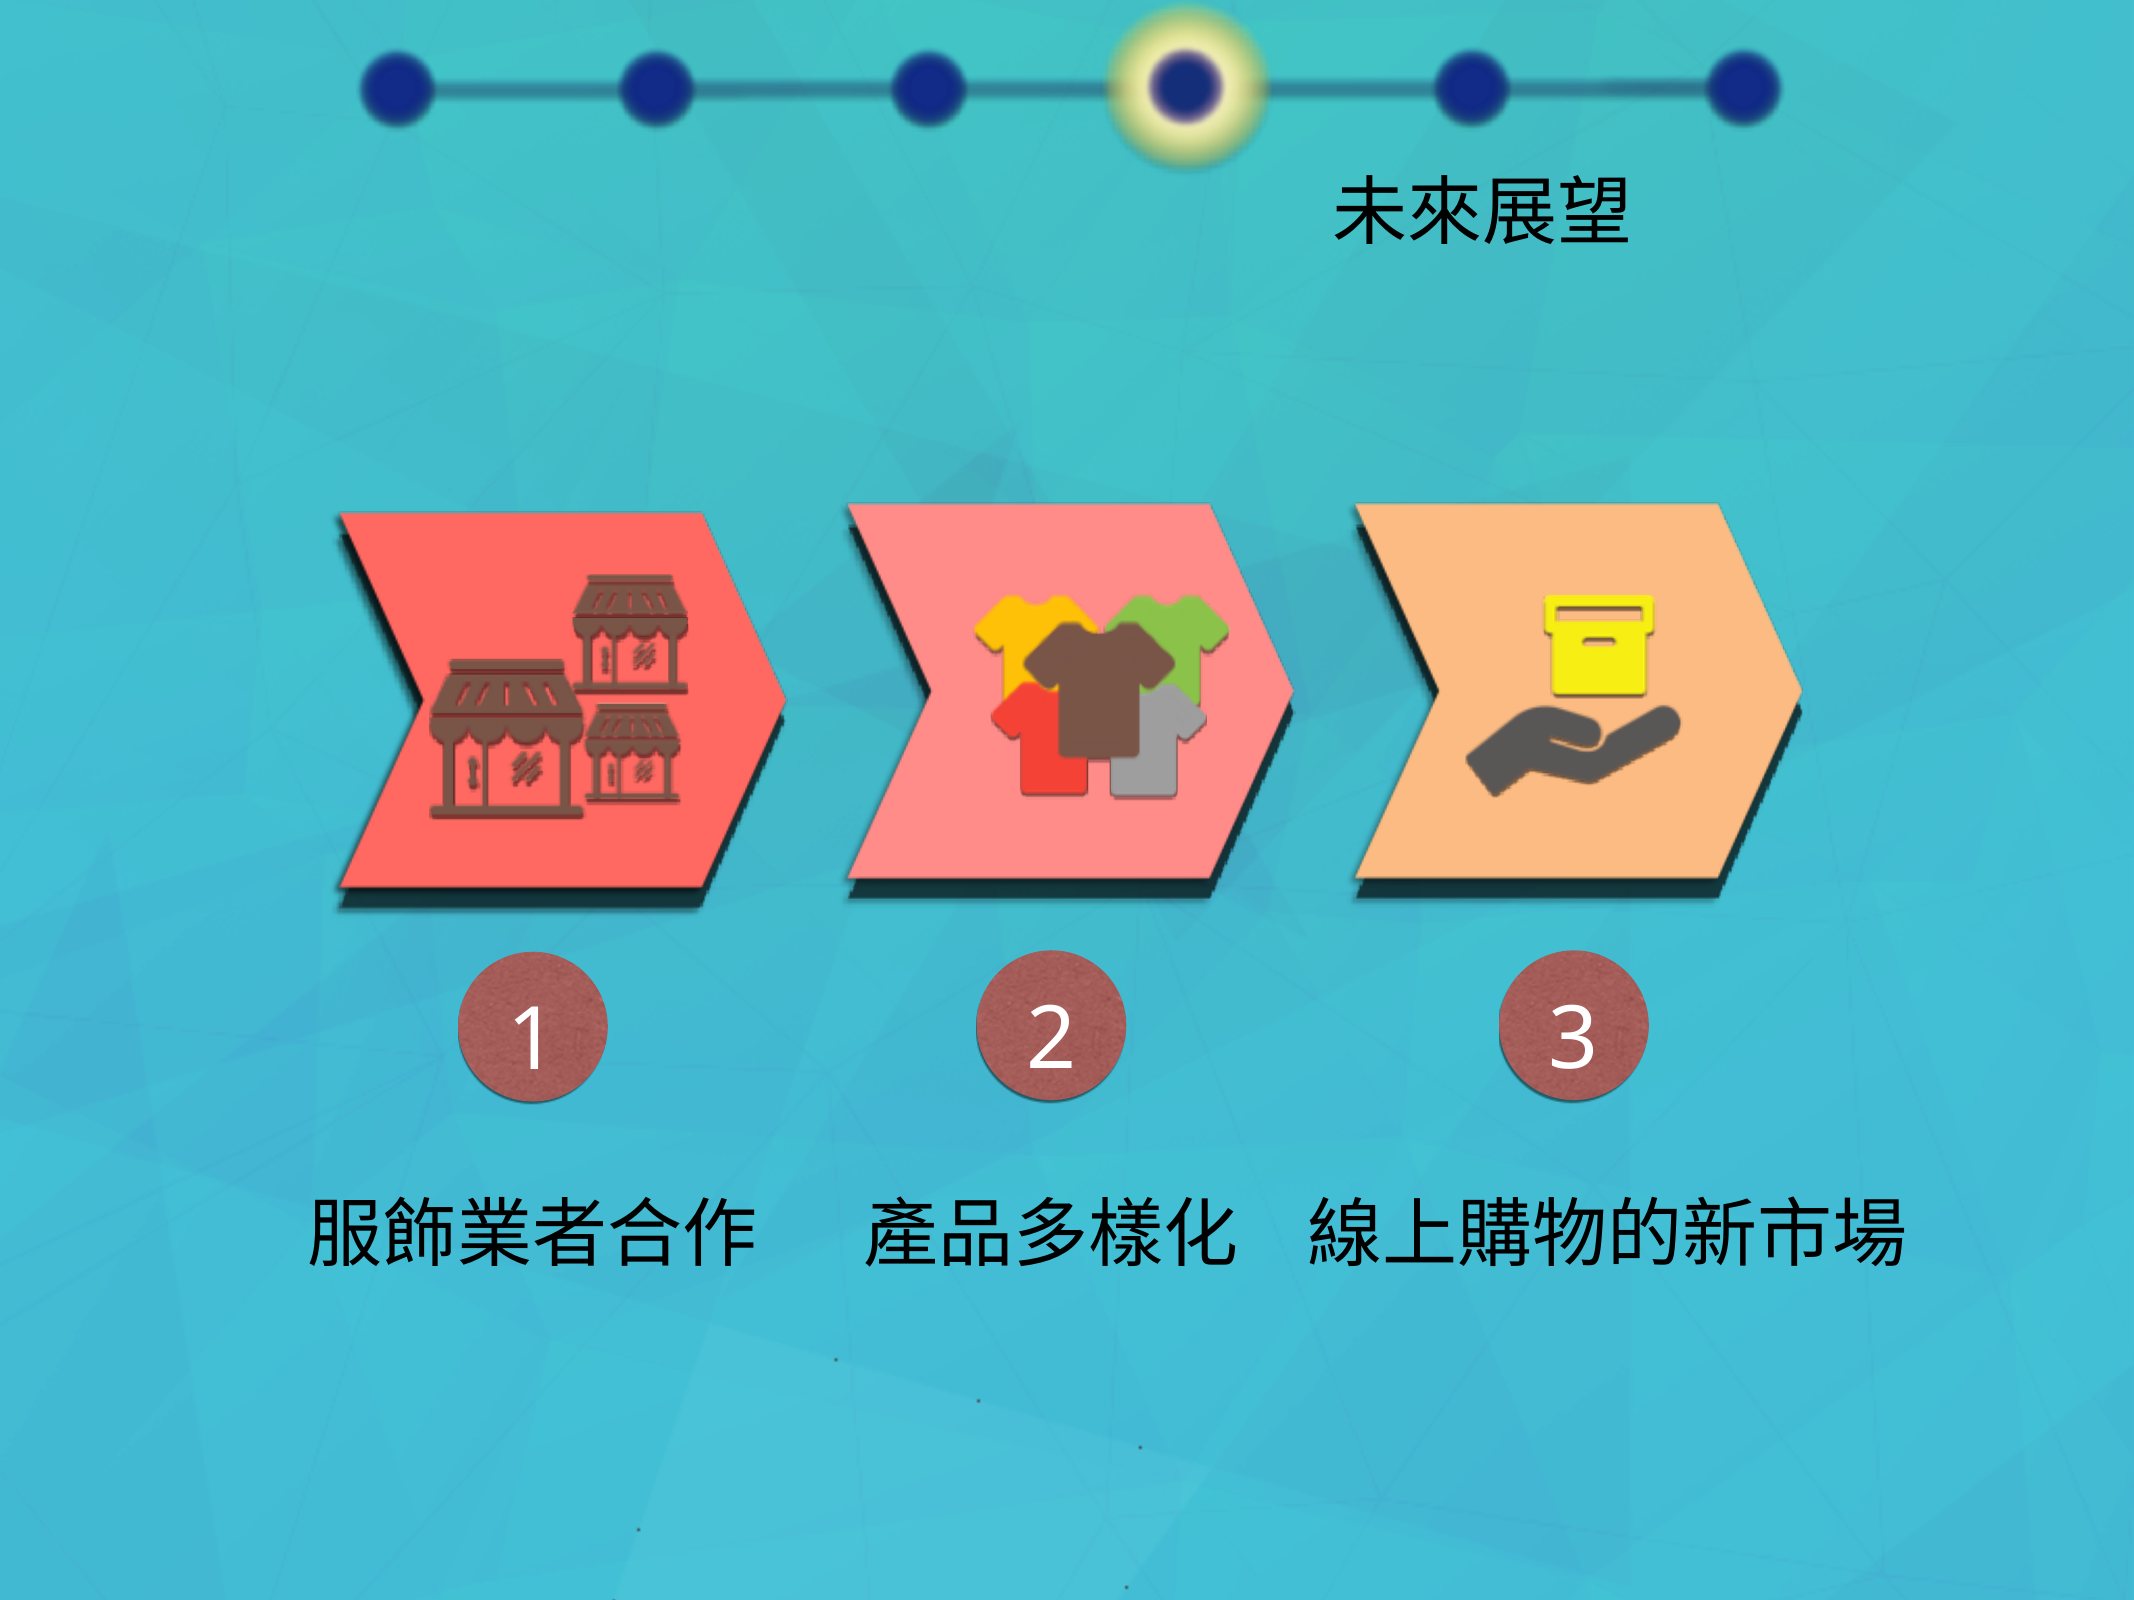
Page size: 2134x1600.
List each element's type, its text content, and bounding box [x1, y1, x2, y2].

text_box 2 [976, 950, 1127, 1101]
text_box 1 [458, 951, 608, 1102]
text_box 3 [1499, 950, 1649, 1101]
picture [0, 0, 2134, 1600]
text_box 未來展望 [1324, 155, 1641, 261]
text_box 服飾業者合作 [299, 1177, 766, 1284]
text_box 線上購物的新市場 [1299, 1177, 1916, 1284]
text_box 產品多樣化 [856, 1177, 1247, 1284]
